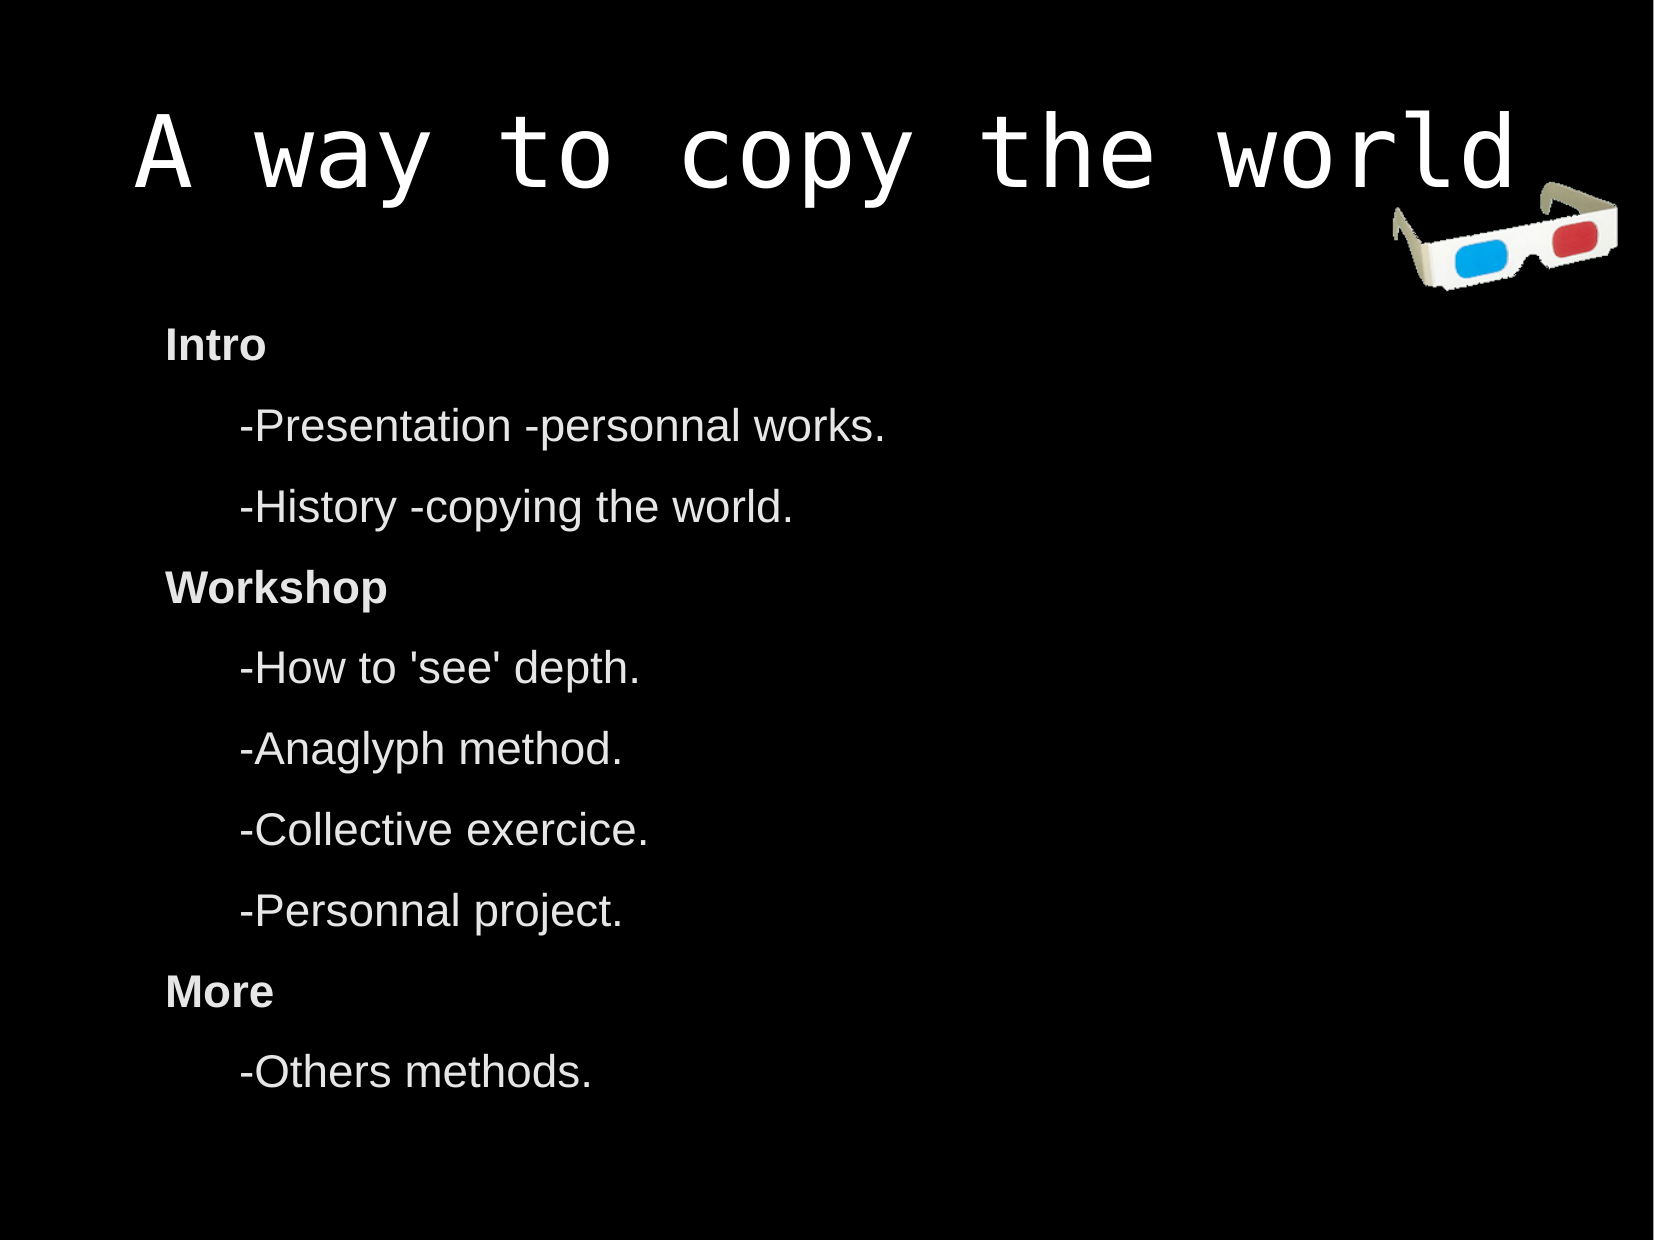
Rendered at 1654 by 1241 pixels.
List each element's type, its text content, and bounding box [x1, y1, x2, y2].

title A way to copy the world [82, 49, 1571, 257]
picture [1387, 176, 1625, 296]
list Intro -Presentation -personnal works. -History -copying the world. Workshop -How to 'see' depth. -Anaglyph method. -Collective exercice. -Personnal project. More -Others methods. [165, 319, 1654, 1182]
